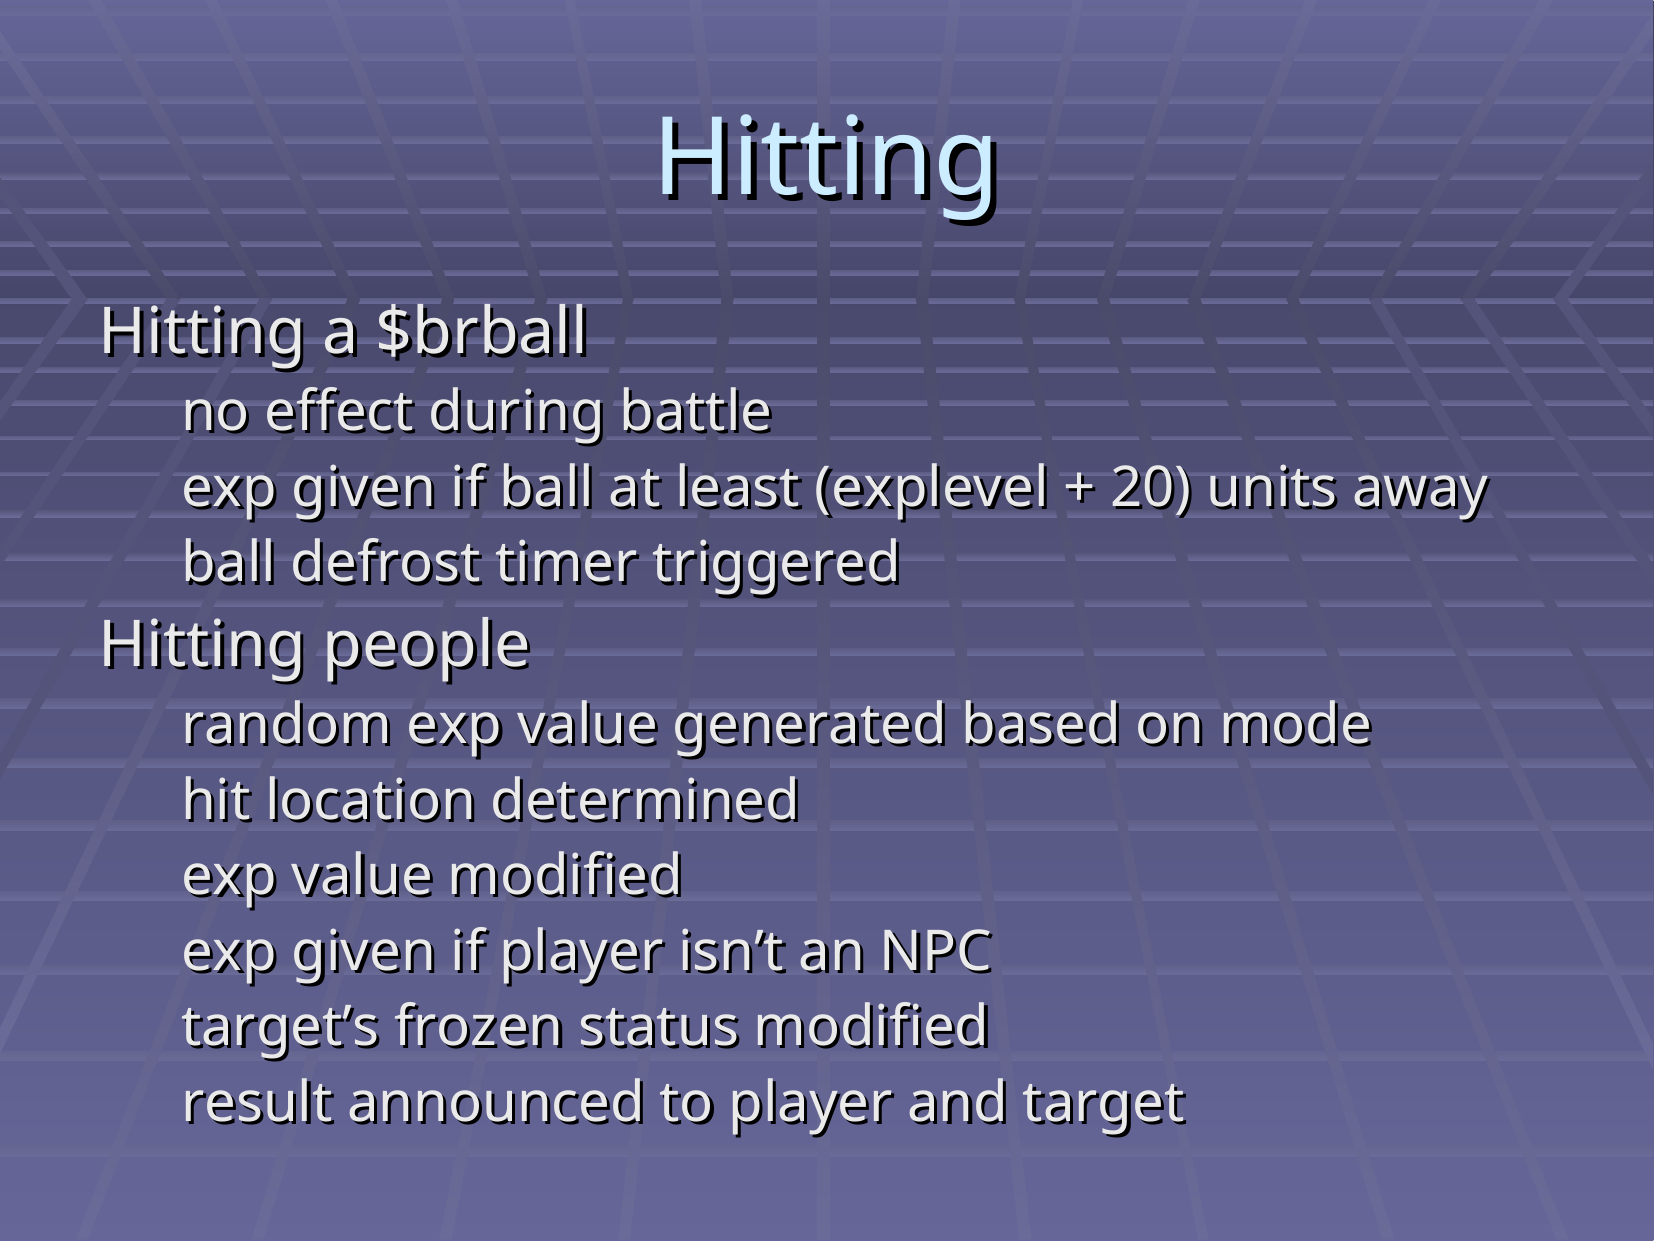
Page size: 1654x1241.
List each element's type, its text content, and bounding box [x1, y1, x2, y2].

title Hitting [82, 49, 1570, 257]
list Hitting a $brball no effect during battle exp given if ball at least (explevel + 20) units away ball defrost timer triggered Hitting people random exp value generated based on mode hit location determined exp value modified exp given if player isn’t an NPC target’s frozen status modified result announced to player and target [82, 289, 1570, 1125]
